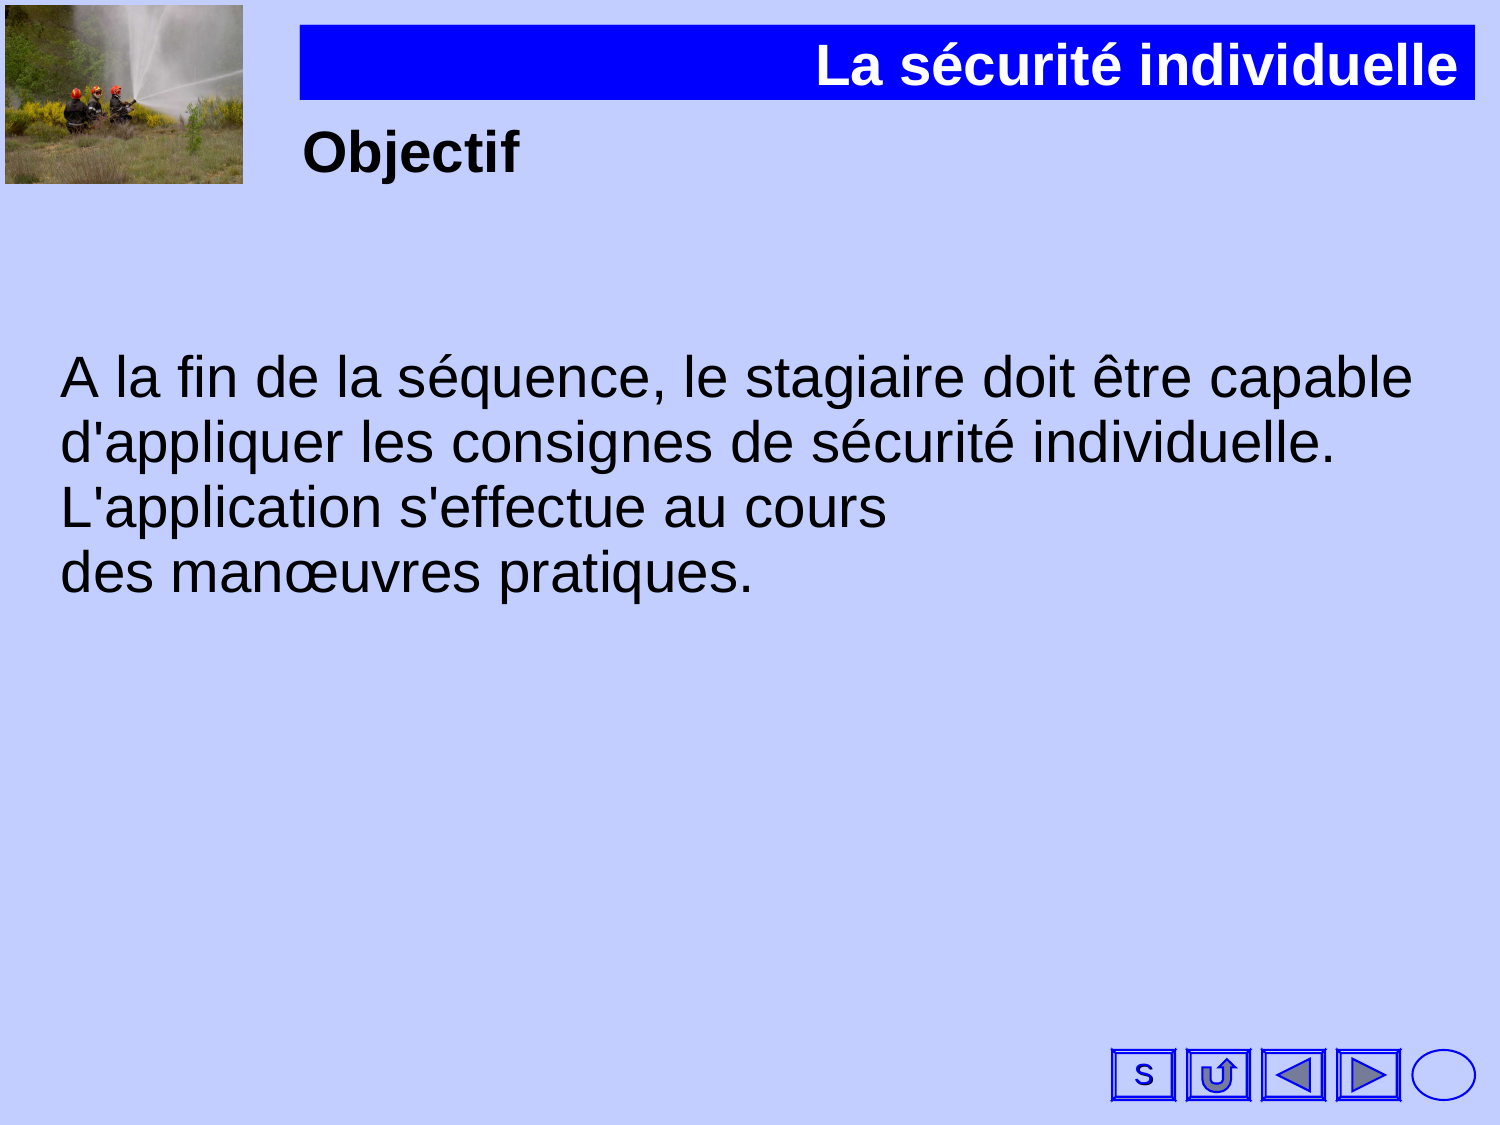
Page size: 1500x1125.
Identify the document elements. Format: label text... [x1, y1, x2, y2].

text_box Objectif [287, 112, 600, 193]
text_box [1412, 1049, 1476, 1101]
text_box A la fin de la séquence, le stagiaire doit être capable d'appliquer les consignes de sécurité individuelle. L'application s'effectue au cours des manœuvres pratiques. [45, 337, 1447, 613]
text_box La sécurité individuelle [299, 24, 1475, 100]
picture [5, 5, 243, 184]
